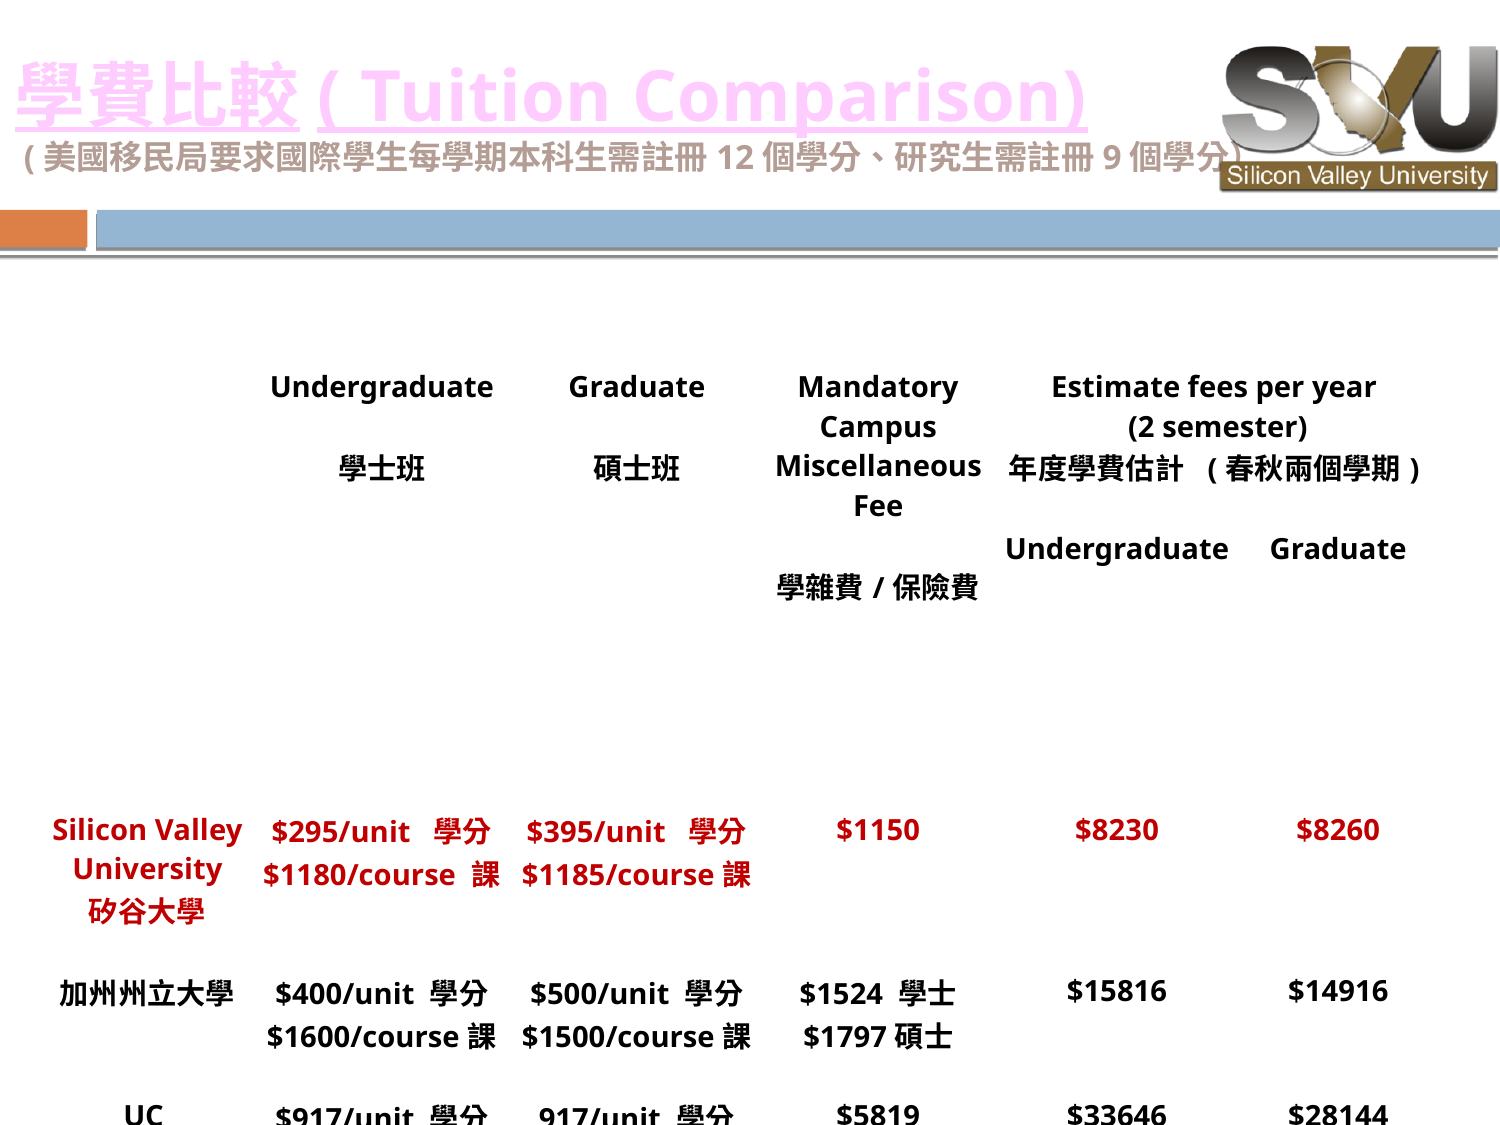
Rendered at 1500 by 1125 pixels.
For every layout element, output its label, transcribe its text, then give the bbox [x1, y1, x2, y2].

table_cell $295/unit 學分 $1180/course 課 [254, 769, 510, 931]
table_cell $400/unit 學分 $1600/course課 [254, 931, 510, 1056]
table_header Estimate fees per year (2 semester) 年度學費估計 (春秋兩個學期) [993, 326, 1436, 488]
table_cell $28144 [1241, 1056, 1436, 1125]
table_cell $14916 [1241, 931, 1436, 1056]
table_header [41, 326, 254, 769]
table_cell Graduate [1241, 488, 1436, 769]
table_cell $395/unit 學分 $1185/course課 [510, 769, 764, 931]
table_cell UC University 加州大學 [41, 1056, 254, 1125]
table_cell $5819 [764, 1056, 993, 1125]
table_cell Silicon Valley University 矽谷大學 [41, 769, 254, 931]
table_cell Undergraduate [993, 488, 1241, 769]
picture [1218, 42, 1500, 194]
table_cell $917/unit 學分 $2752/course課 [254, 1056, 510, 1125]
table_cell $8260 [1241, 769, 1436, 931]
table_cell $500/unit 學分 $1500/course課 [510, 931, 764, 1056]
table_cell $1150 [764, 769, 993, 931]
table_cell 917/unit 學分 $2752/course課 [510, 1056, 764, 1125]
table_cell $33646 [993, 1056, 1241, 1125]
table_cell 加州州立大學 [41, 931, 254, 1056]
table_header Undergraduate 學士班 [254, 326, 510, 769]
text_box 學費比較( Tuition Comparison) (美國移民局要求國際學生每學期本科生需註冊12個學分、研究生需註冊9個學分） [0, 43, 1218, 184]
table_header Mandatory Campus Miscellaneous Fee 學雜費/保險費 [764, 326, 993, 769]
table_cell $1524 學士 $1797碩士 [764, 931, 993, 1056]
table_header Graduate 碩士班 [510, 326, 764, 769]
table_cell $15816 [993, 931, 1241, 1056]
table_cell $8230 [993, 769, 1241, 931]
